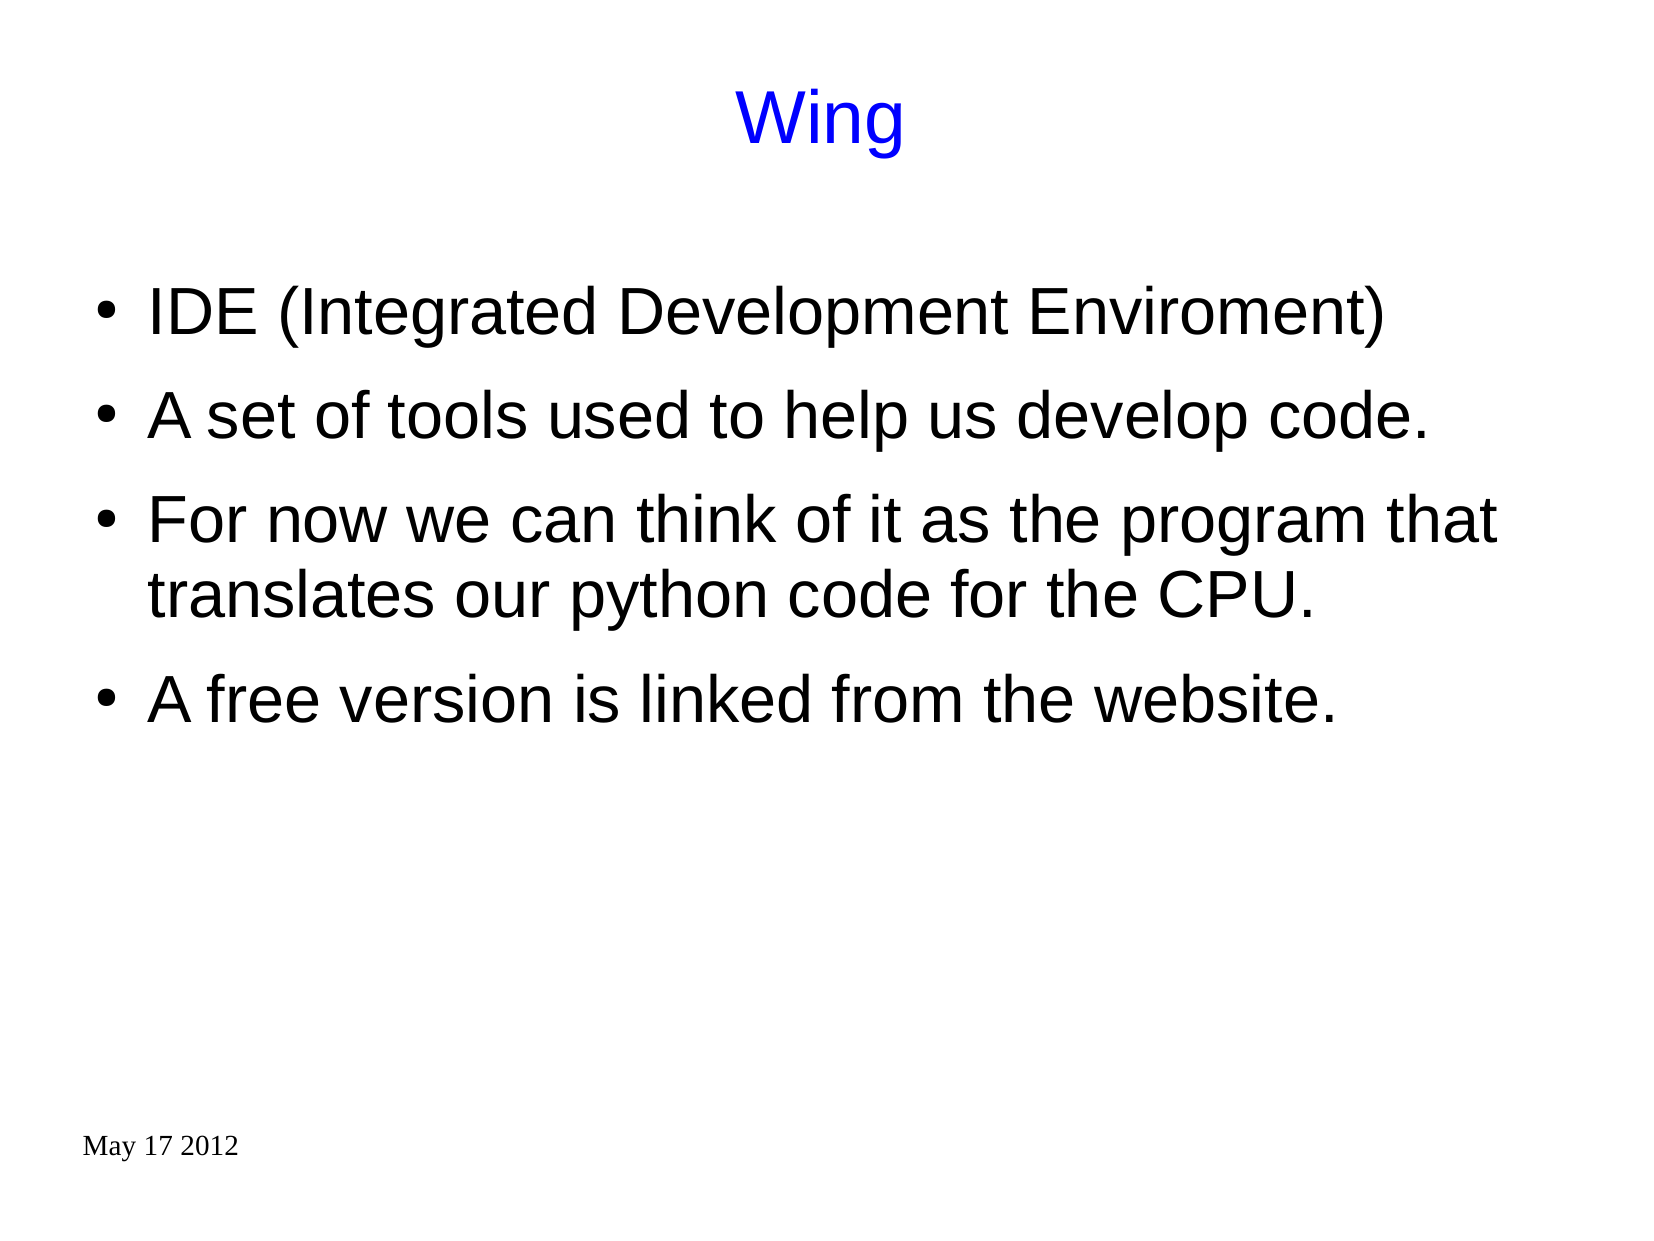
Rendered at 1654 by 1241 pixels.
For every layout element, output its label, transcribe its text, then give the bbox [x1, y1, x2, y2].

title Wing [76, 58, 1565, 178]
list IDE (Integrated Development Enviroment) A set of tools used to help us develop code. For now we can think of it as the program that translates our python code for the CPU. A free version is linked from the website. [76, 274, 1565, 1093]
